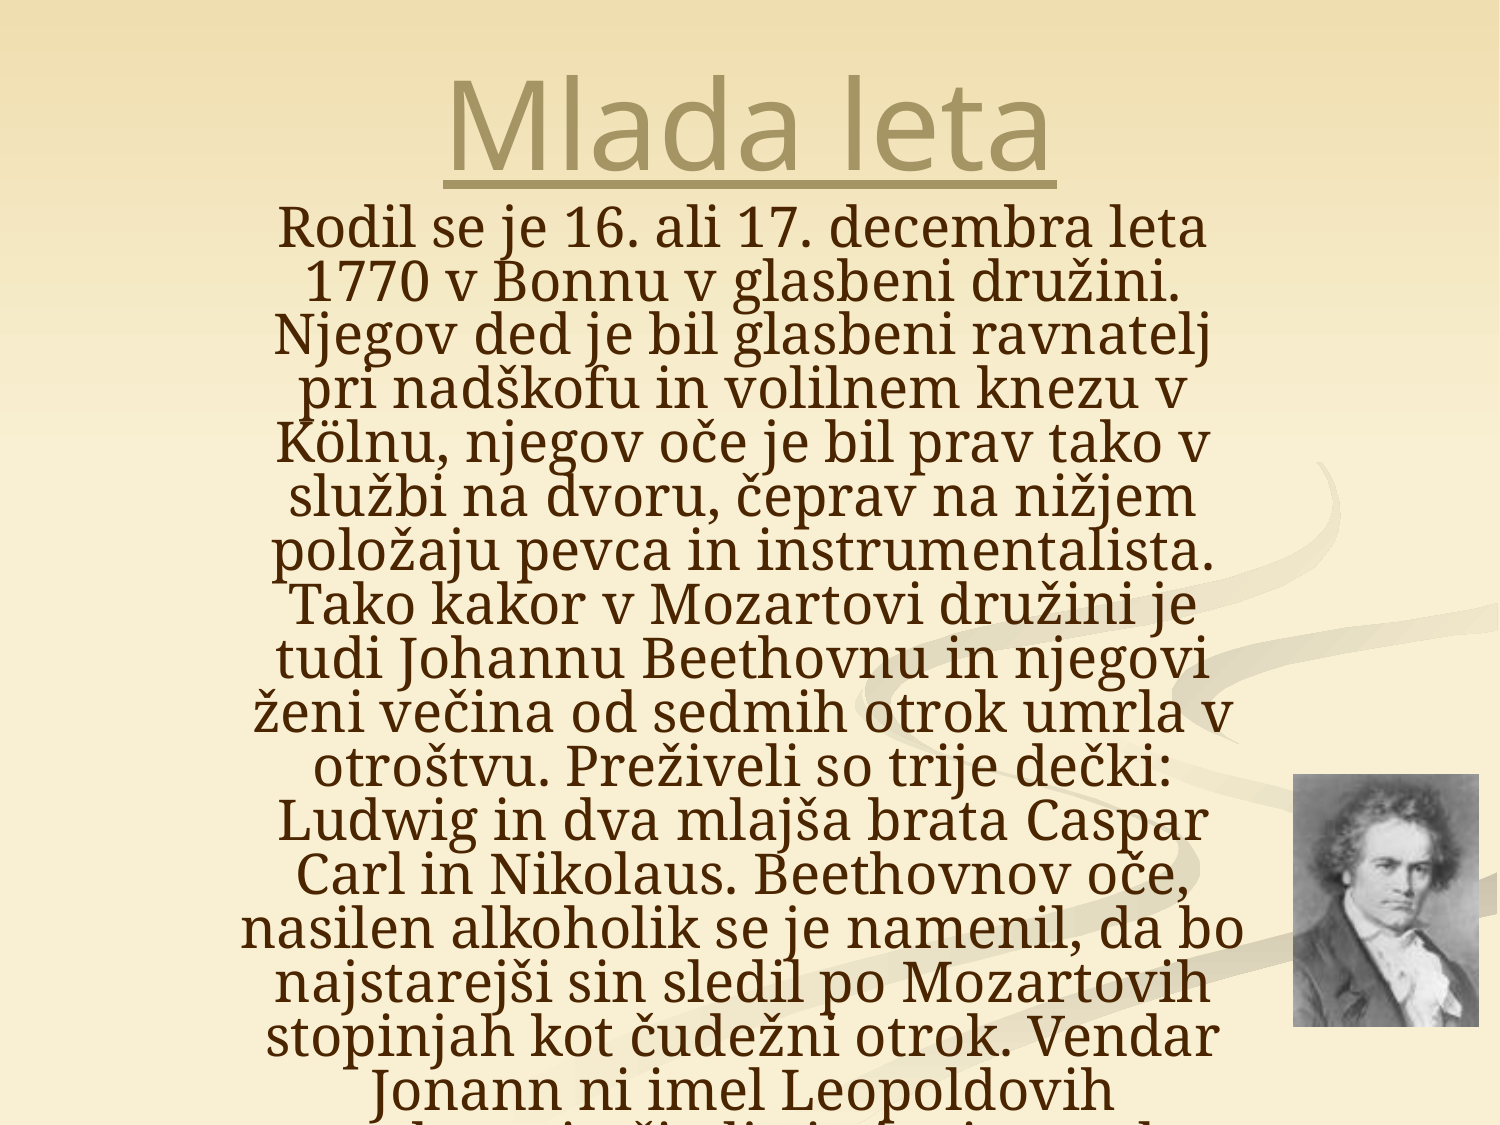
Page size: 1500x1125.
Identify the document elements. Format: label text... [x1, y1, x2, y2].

title Mlada leta [112, 0, 1388, 242]
picture [1293, 774, 1479, 1028]
subtitle Rodil se je 16. ali 17. decembra leta 1770 v Bonnu v glasbeni družini. Njegov ded je bil glasbeni ravnatelj pri nadškofu in volilnem knezu v Kölnu, njegov oče je bil prav tako v službi na dvoru, čeprav na nižjem položaju pevca in instrumentalista. Tako kakor v Mozartovi družini je tudi Johannu Beethovnu in njegovi ženi večina od sedmih otrok umrla v otroštvu. Preživeli so trije dečki: Ludwig in dva mlajša brata Caspar Carl in Nikolaus. Beethovnov oče, nasilen alkoholik se je namenil, da bo najstarejši sin sledil po Mozartovih stopinjah kot čudežni otrok. Vendar Jonann ni imel Leopoldovih sposobnosti učitelja in je sina stalno silil igrati na klavir, na račun njegove splošne izobrazbe. [218, 196, 1269, 484]
